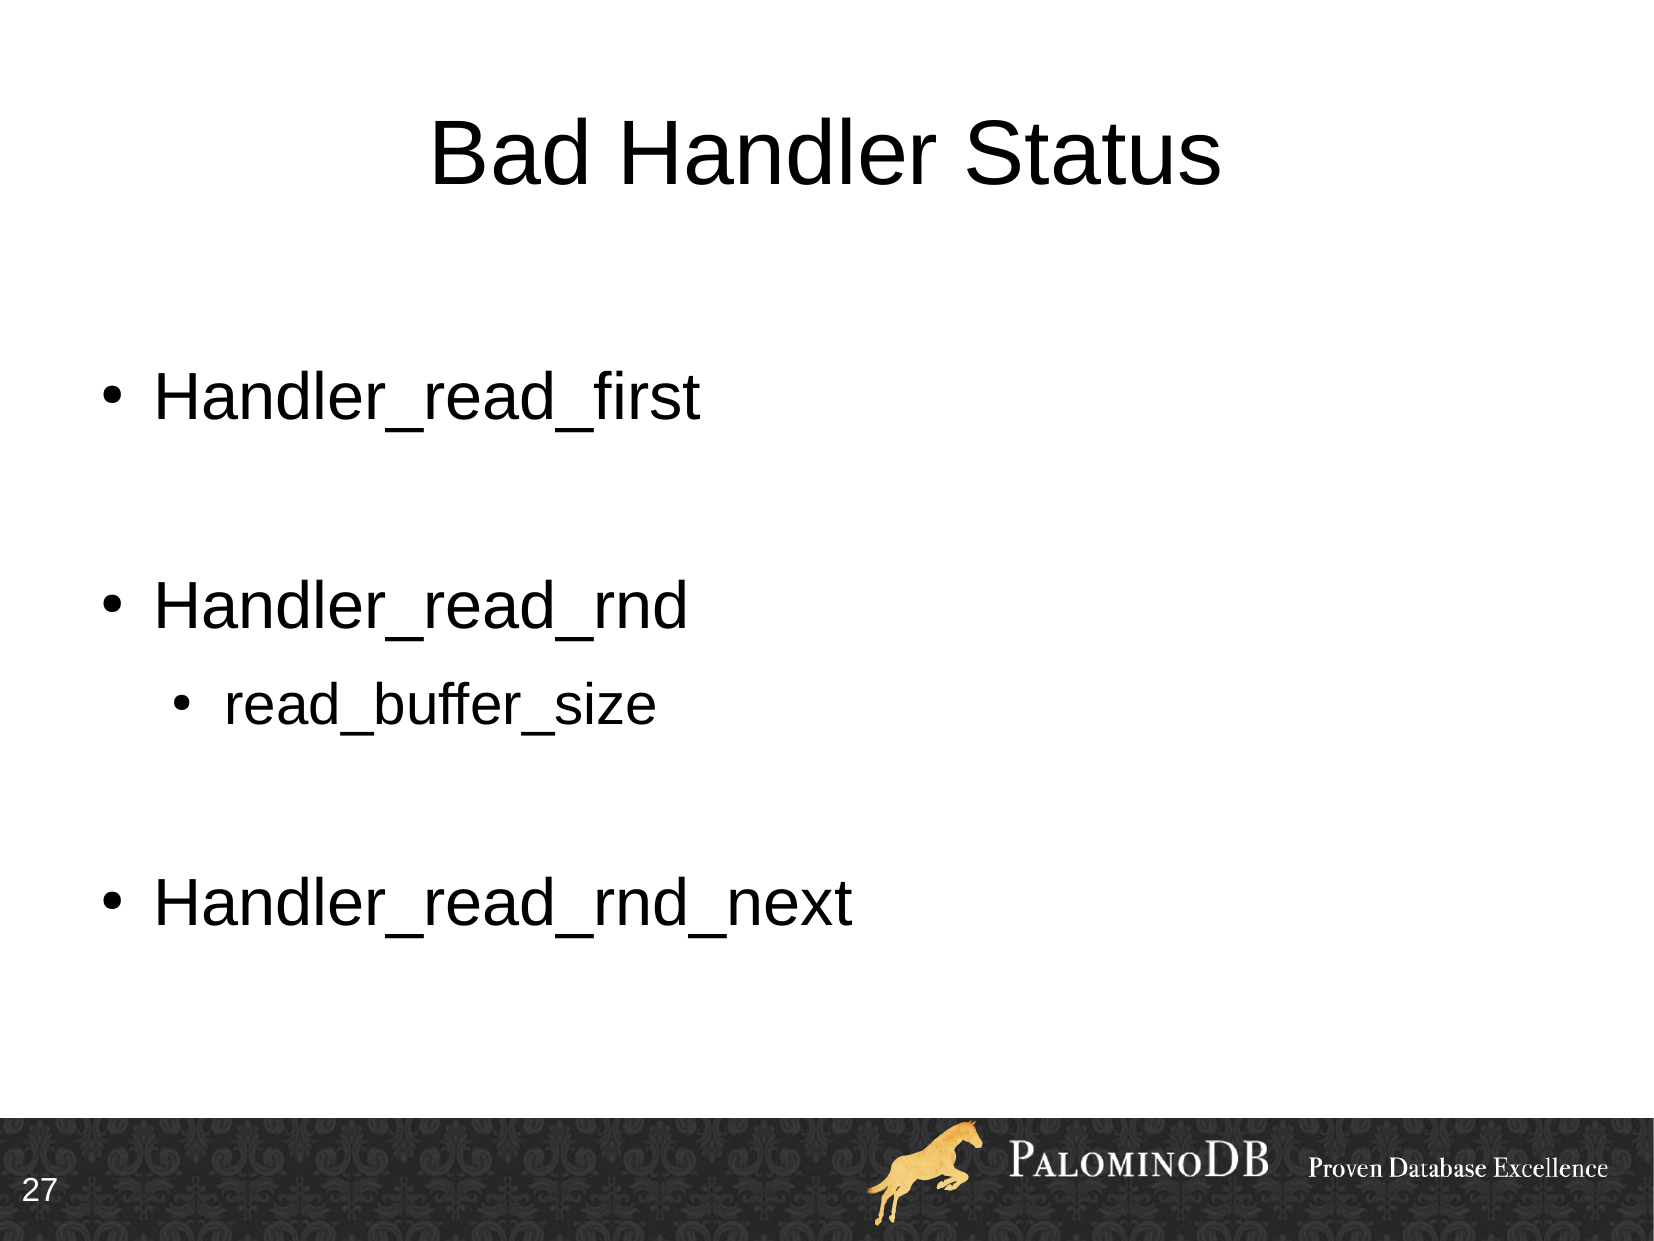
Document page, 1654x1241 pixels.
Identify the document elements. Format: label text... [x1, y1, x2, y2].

title Bad Handler Status [82, 49, 1571, 254]
list Handler_read_first Handler_read_rnd read_buffer_size Handler_read_rnd_next [82, 254, 1571, 1074]
picture [0, 1109, 1654, 1241]
